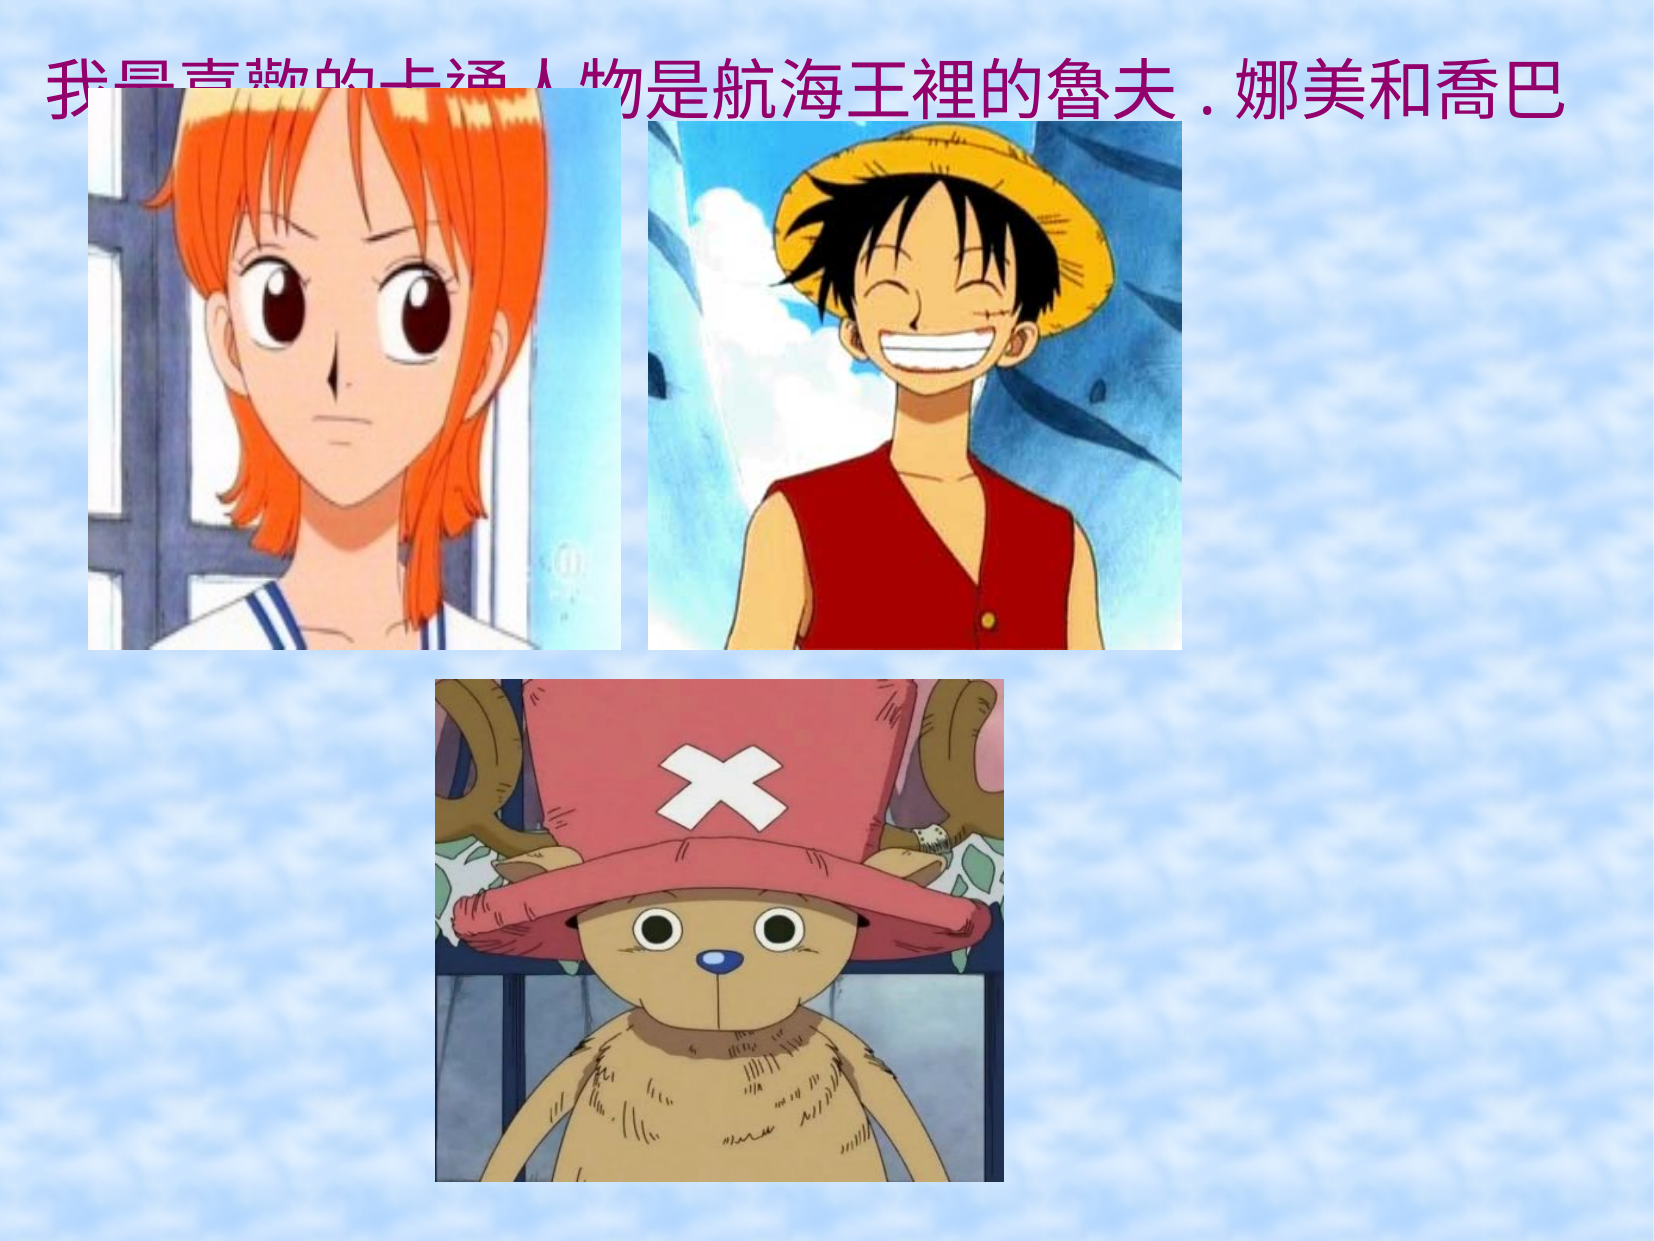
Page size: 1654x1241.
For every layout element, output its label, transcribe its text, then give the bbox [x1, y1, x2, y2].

picture [0, 0, 1654, 1241]
text_box 我最喜歡的卡通人物是航海王裡的魯夫.娜美和喬巴 [29, 29, 1625, 112]
